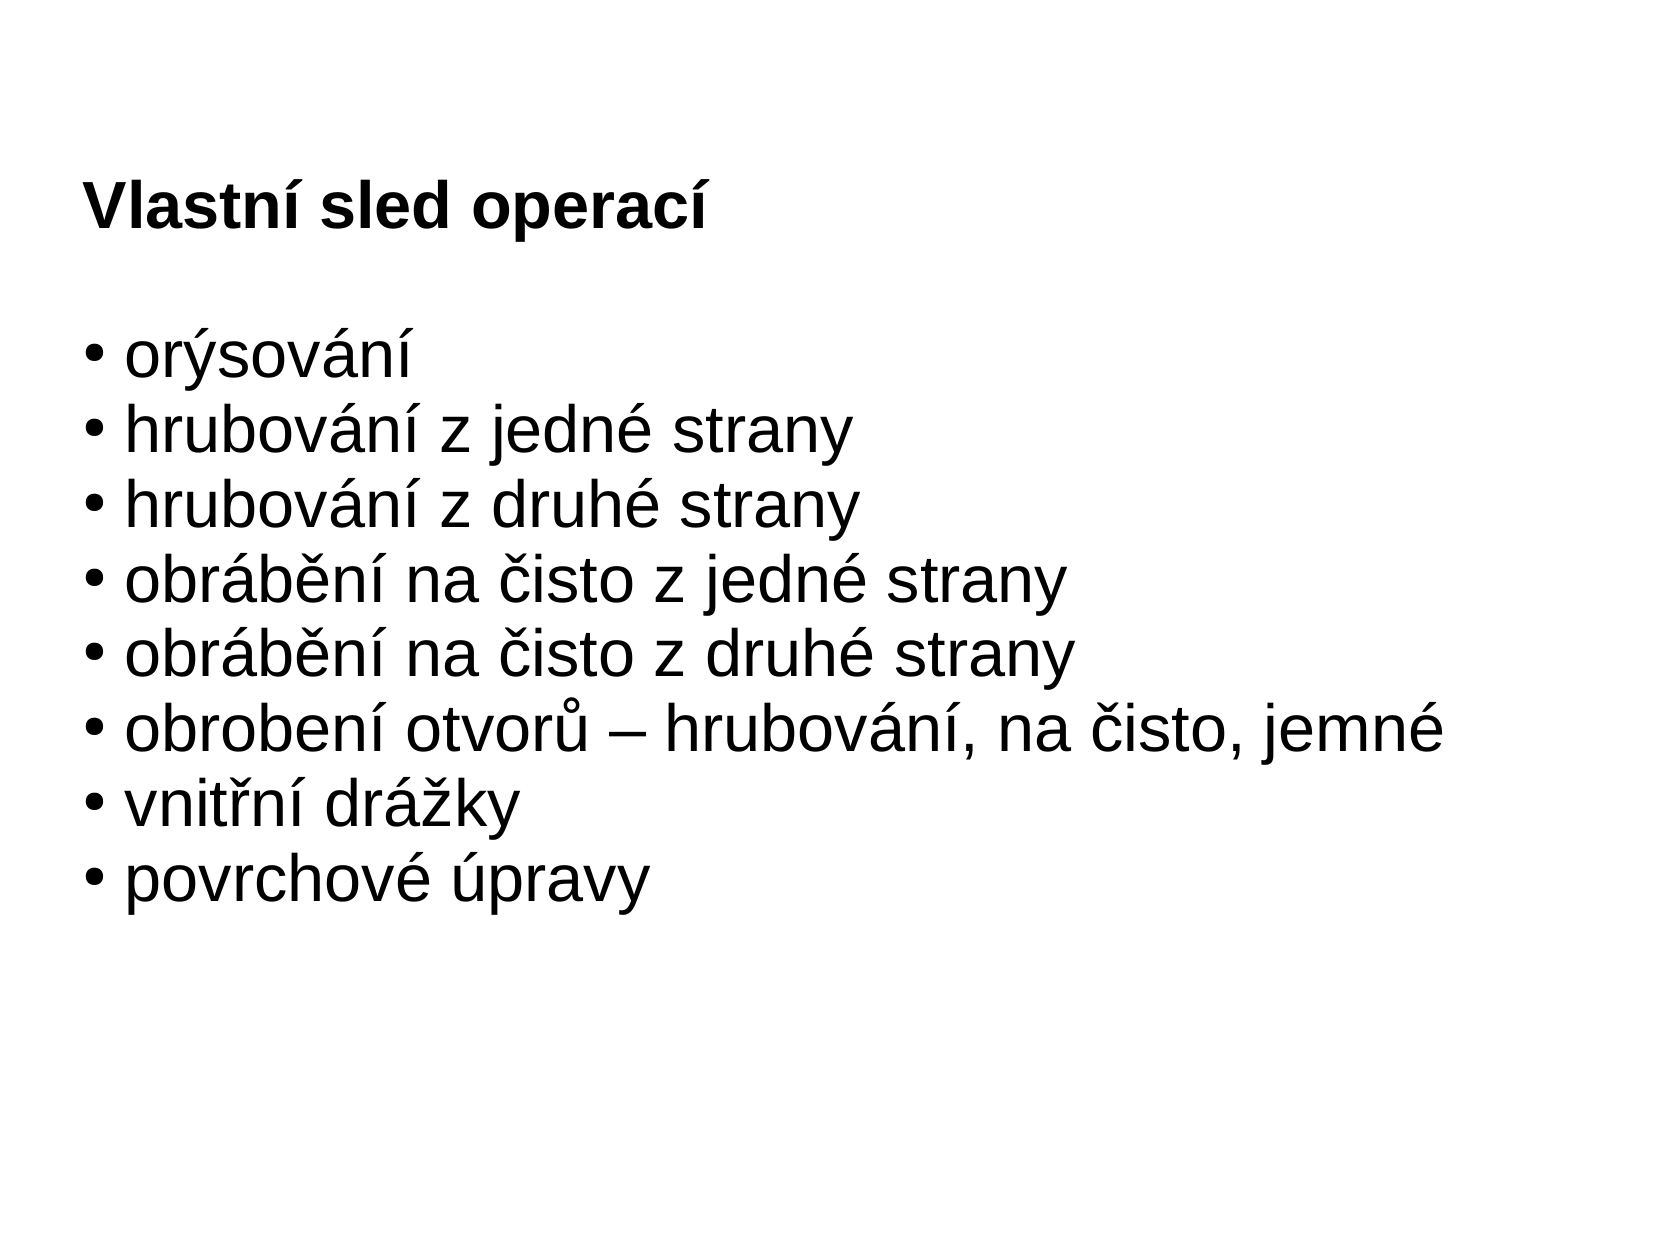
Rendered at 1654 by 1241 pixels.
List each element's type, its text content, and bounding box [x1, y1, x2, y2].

subtitle Vlastní sled operací orýsování hrubování z jedné strany hrubování z druhé strany obrábění na čisto z jedné strany obrábění na čisto z druhé strany obrobení otvorů – hrubování, na čisto, jemné vnitřní drážky povrchové úpravy [82, 56, 1571, 1102]
